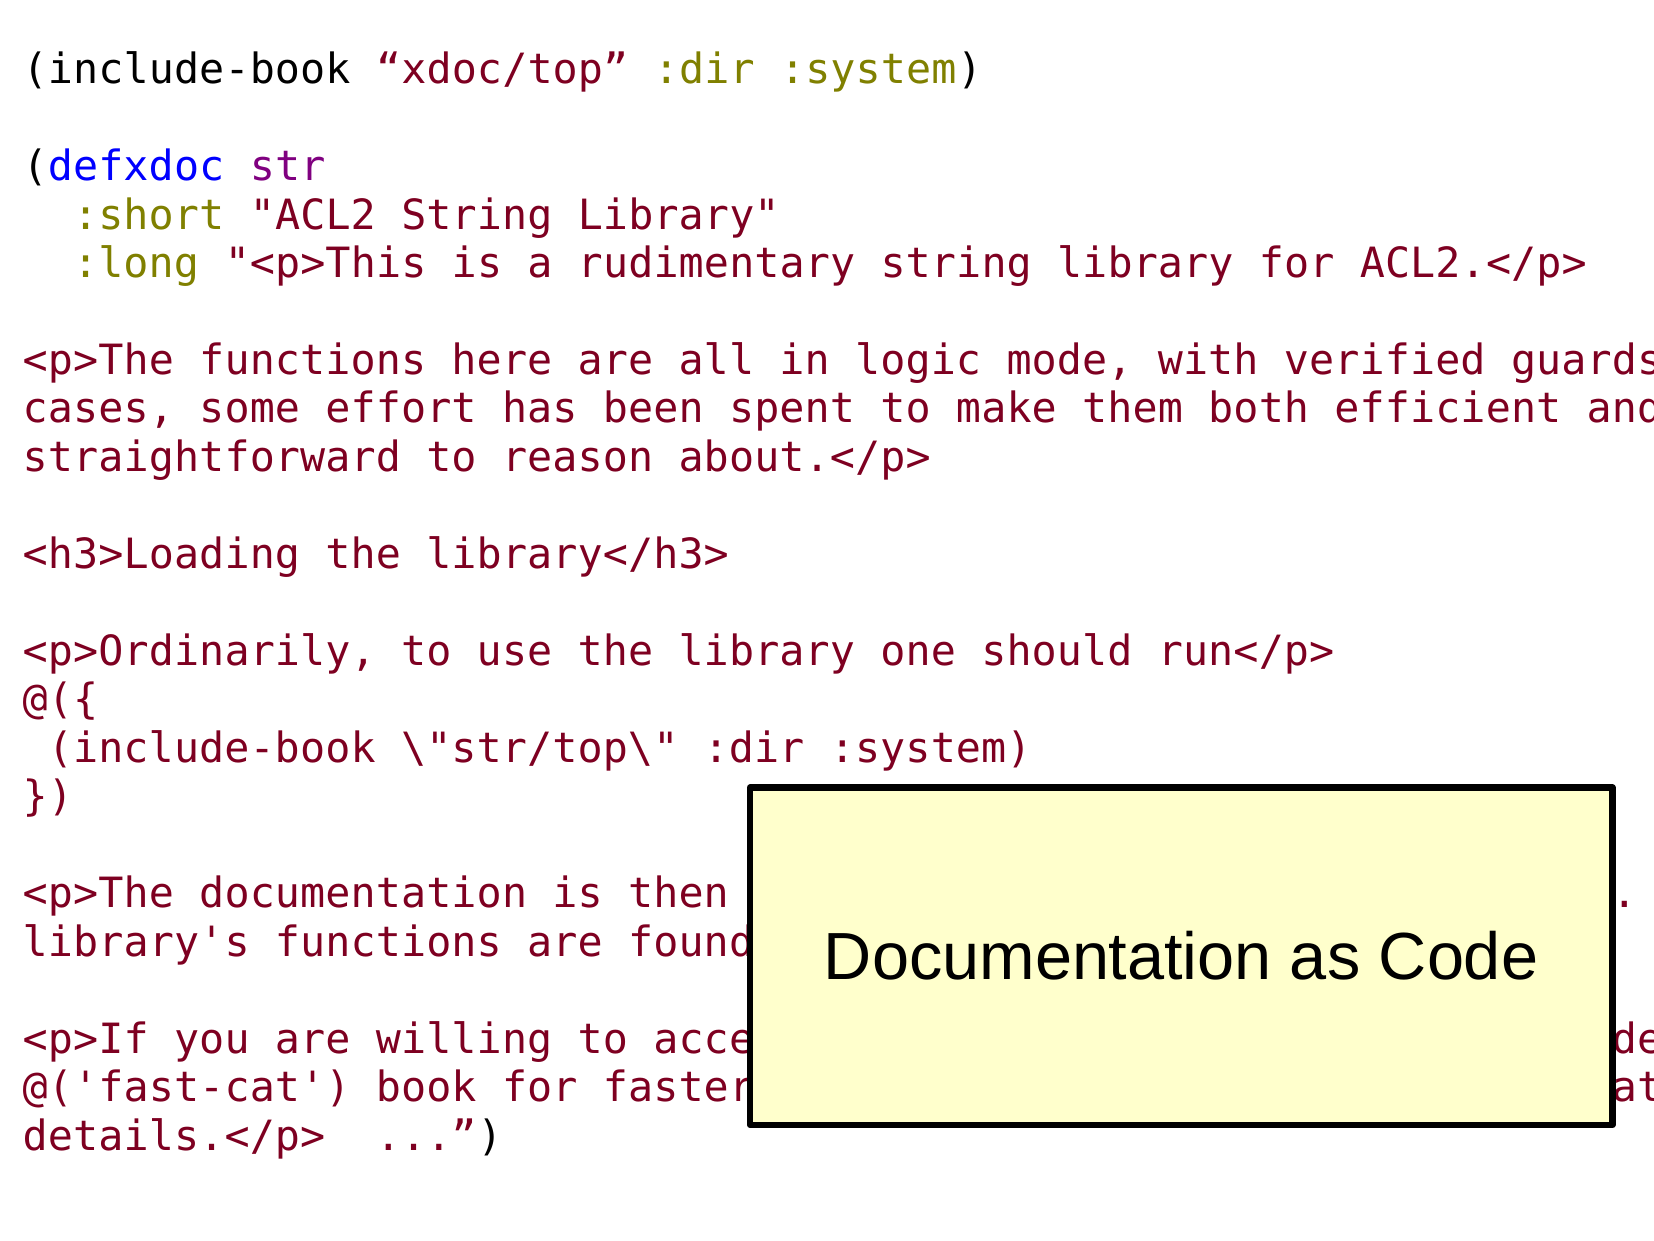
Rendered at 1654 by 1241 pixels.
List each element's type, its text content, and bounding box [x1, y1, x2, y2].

text_box Documentation as Code [750, 787, 1613, 1126]
text_box (include-book “xdoc/top” :dir :system) (defxdoc str :short "ACL2 String Library" :long "<p>This is a rudimentary string library for ACL2.</p> <p>The functions here are all in logic mode, with verified guards. In many cases, some effort has been spent to make them both efficient and relatively straightforward to reason about.</p> <h3>Loading the library</h3> <p>Ordinarily, to use the library one should run</p> @({ (include-book \"str/top\" :dir :system) }) <p>The documentation is then available by typing @(':xdoc str'). All of the library's functions are found in the @('STR') package.</p> <p>If you are willing to accept a trust tag, you may also include the @('fast-cat') book for faster string-concatenation; see @(see cat) for details.</p> ...”) [7, 37, 1654, 1202]
